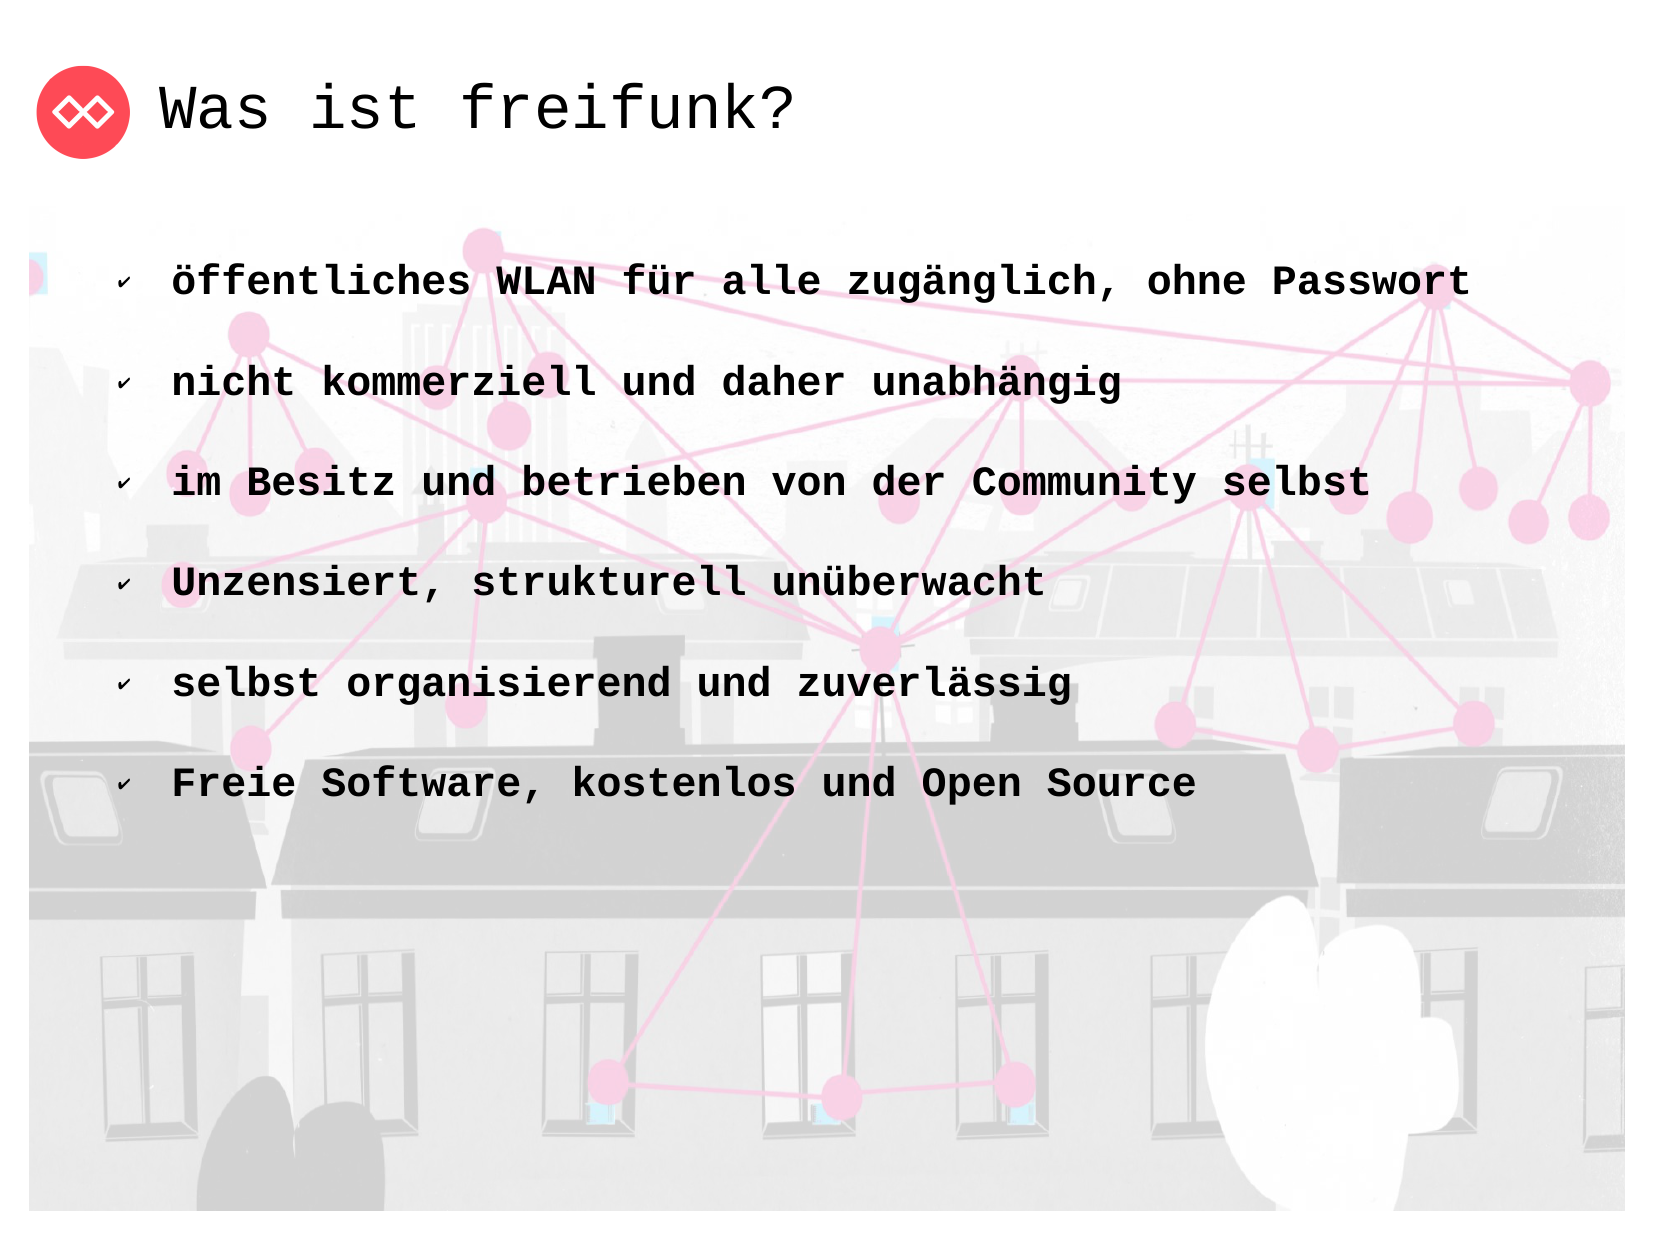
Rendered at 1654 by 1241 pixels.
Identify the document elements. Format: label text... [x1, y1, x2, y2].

title Was ist freifunk? [159, 15, 1648, 208]
list öffentliches WLAN für alle zugänglich, ohne Passwort nicht kommerziell und daher unabhängig im Besitz und betrieben von der Community selbst Unzensiert, strukturell unüberwacht selbst organisierend und zuverlässig Freie Software, kostenlos und Open Source [100, 236, 1554, 1093]
picture [29, 206, 1625, 1211]
picture [17, 46, 149, 178]
